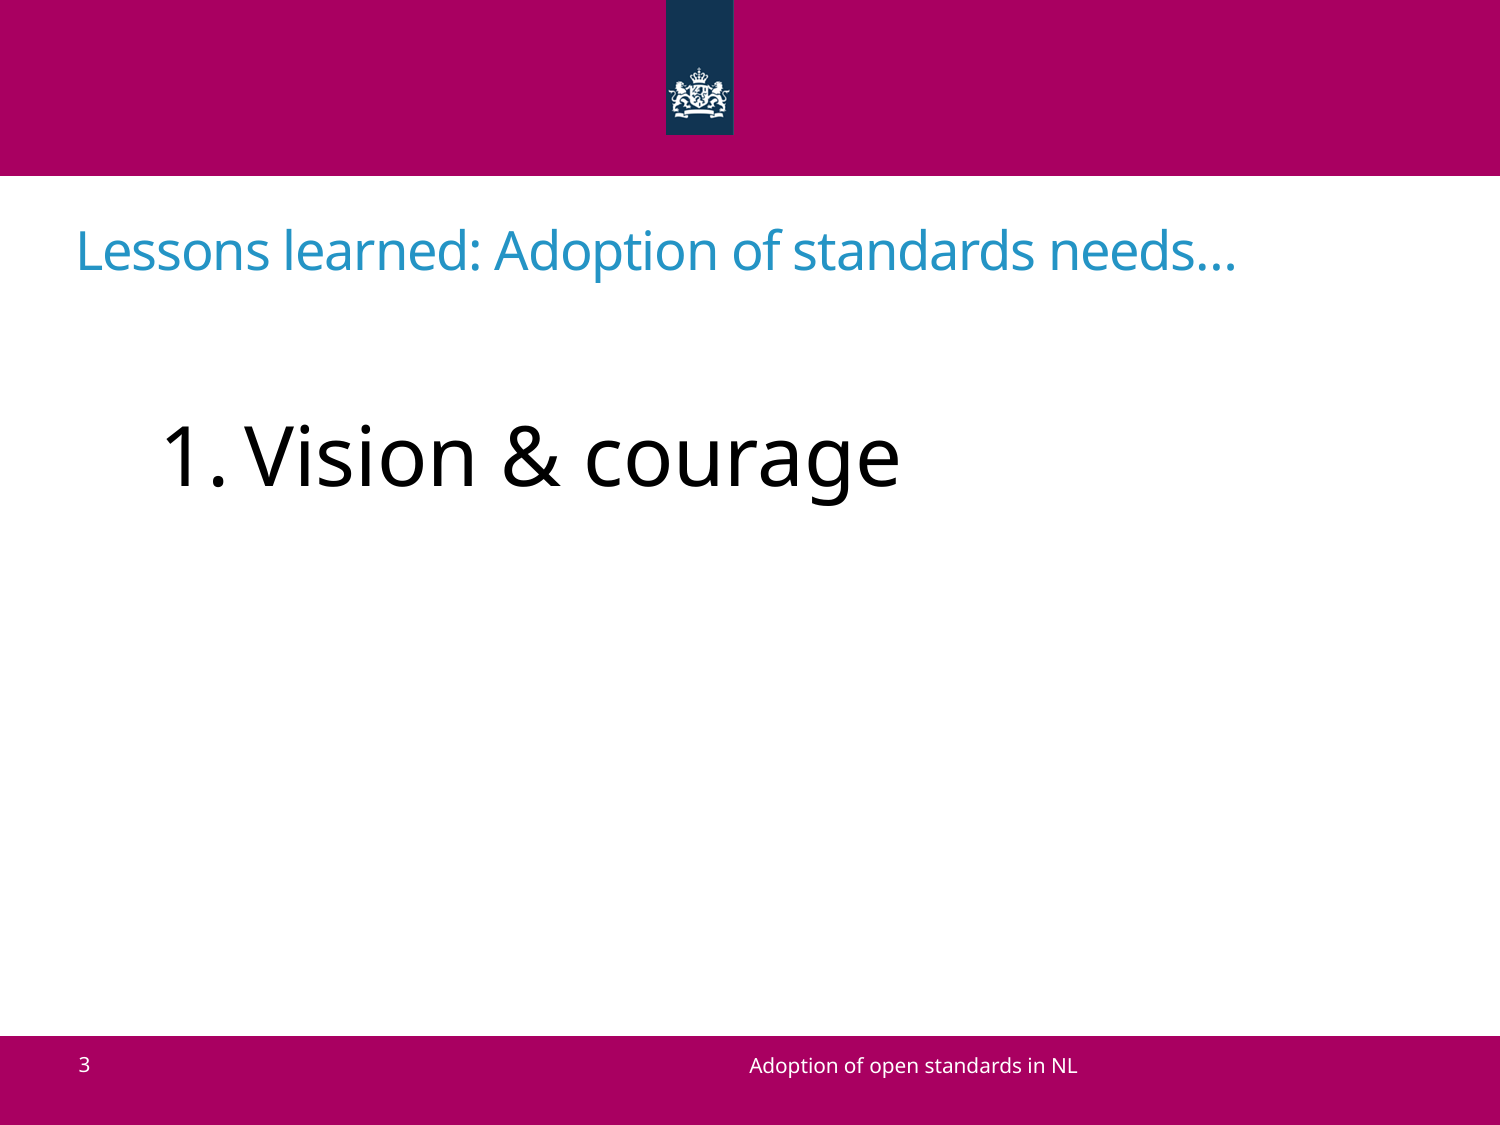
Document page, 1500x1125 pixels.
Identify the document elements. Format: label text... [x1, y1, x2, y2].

text_box Adoption of open standards in NL [734, 1044, 1418, 1092]
list Vision & courage [60, 295, 1350, 997]
title Lessons learned: Adoption of standards needs… [60, 202, 1348, 295]
picture [666, 0, 734, 135]
text_box <number> [63, 1043, 181, 1104]
